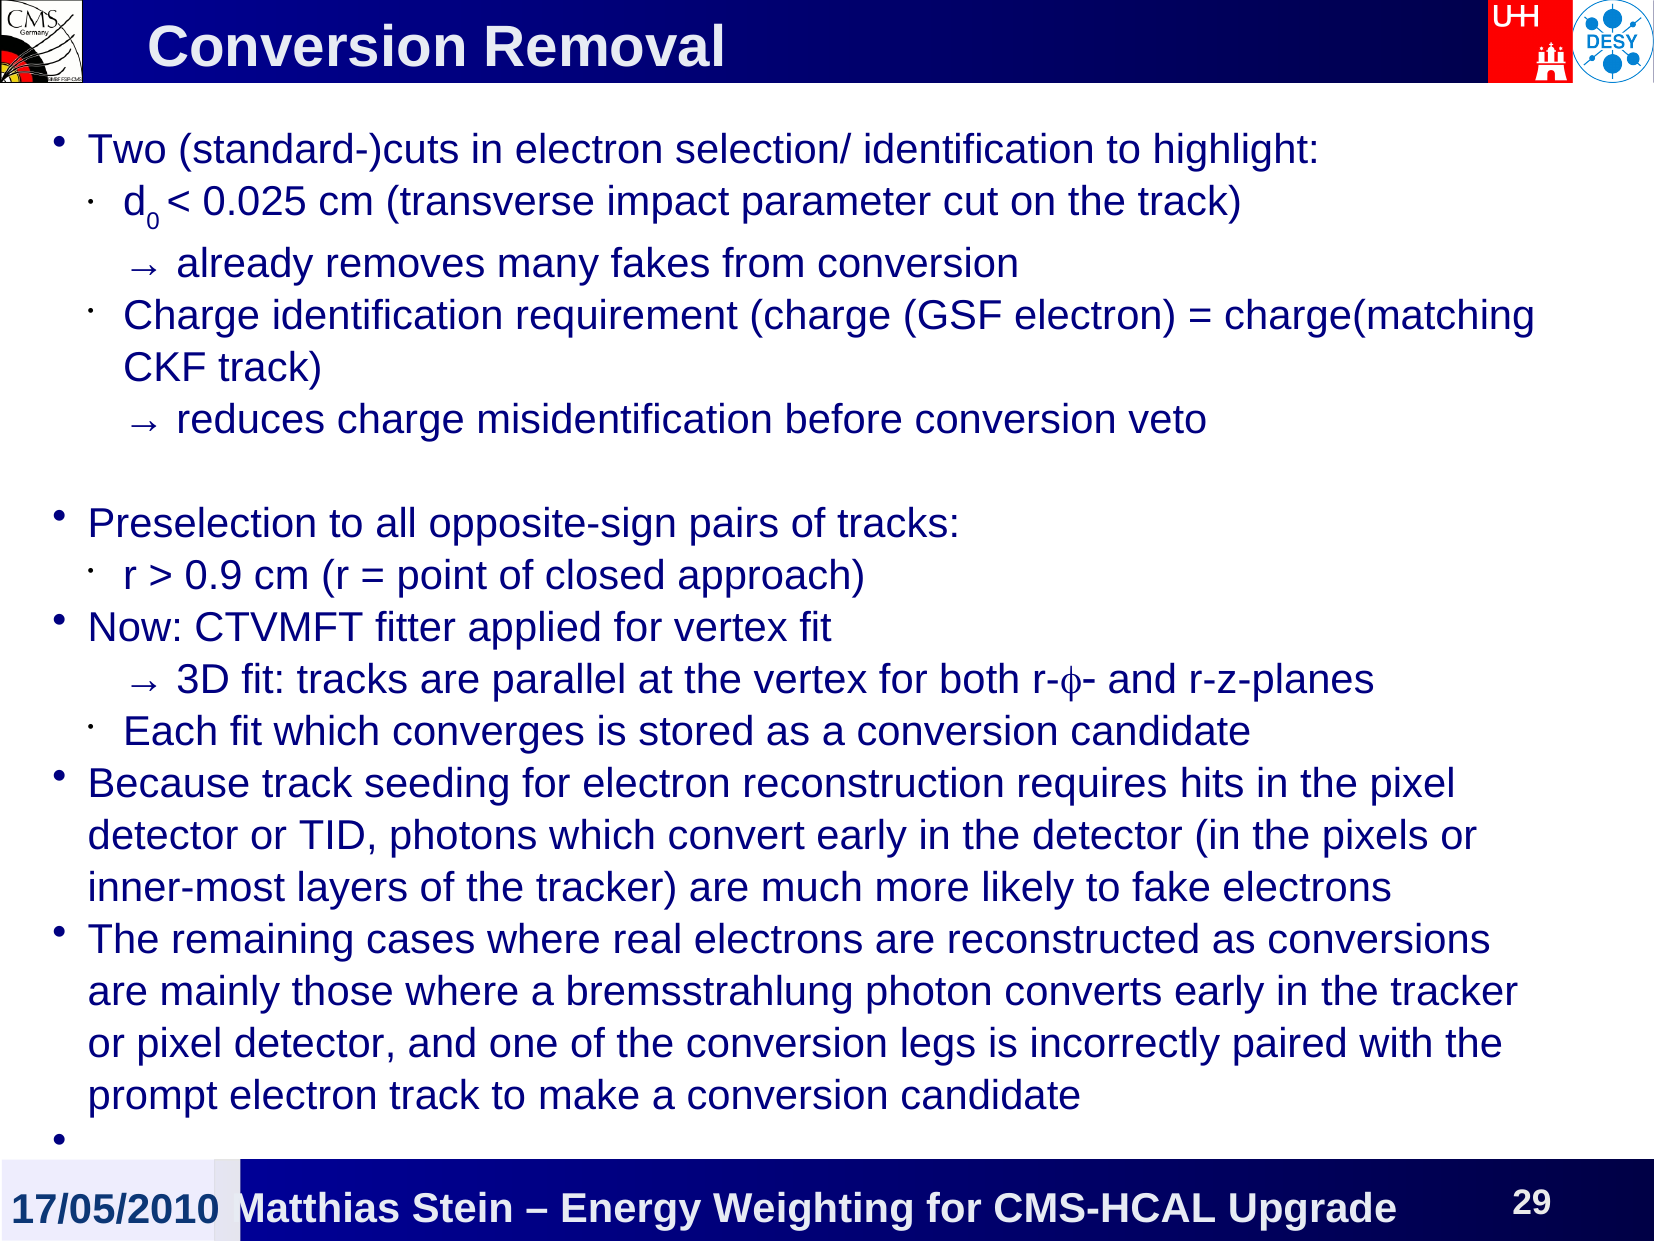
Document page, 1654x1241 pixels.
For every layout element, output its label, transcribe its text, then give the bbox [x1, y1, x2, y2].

title Conversion Removal [147, 4, 1477, 78]
text_box Two (standard-)cuts in electron selection/ identification to highlight: d0 < 0.025 cm (transverse impact parameter cut on the track) → already removes many fakes from conversion Charge identification requirement (charge (GSF electron) = charge(matching CKF track) → reduces charge misidentification before conversion veto Preselection to all opposite-sign pairs of tracks: r > 0.9 cm (r = point of closed approach) Now: CTVMFT fitter applied for vertex fit → 3D fit: tracks are parallel at the vertex for both r-- and r-z-planes Each fit which converges is stored as a conversion candidate Because track seeding for electron reconstruction requires hits in the pixel detector or TID, photons which convert early in the detector (in the pixels or inner-most layers of the tracker) are much more likely to fake electrons The remaining cases where real electrons are reconstructed as conversions are mainly those where a bremsstrahlung photon converts early in the tracker or pixel detector, and one of the conversion legs is incorrectly paired with the prompt electron track to make a conversion candidate [37, 112, 1576, 1177]
picture [0, 0, 83, 83]
picture [1488, 0, 1654, 83]
